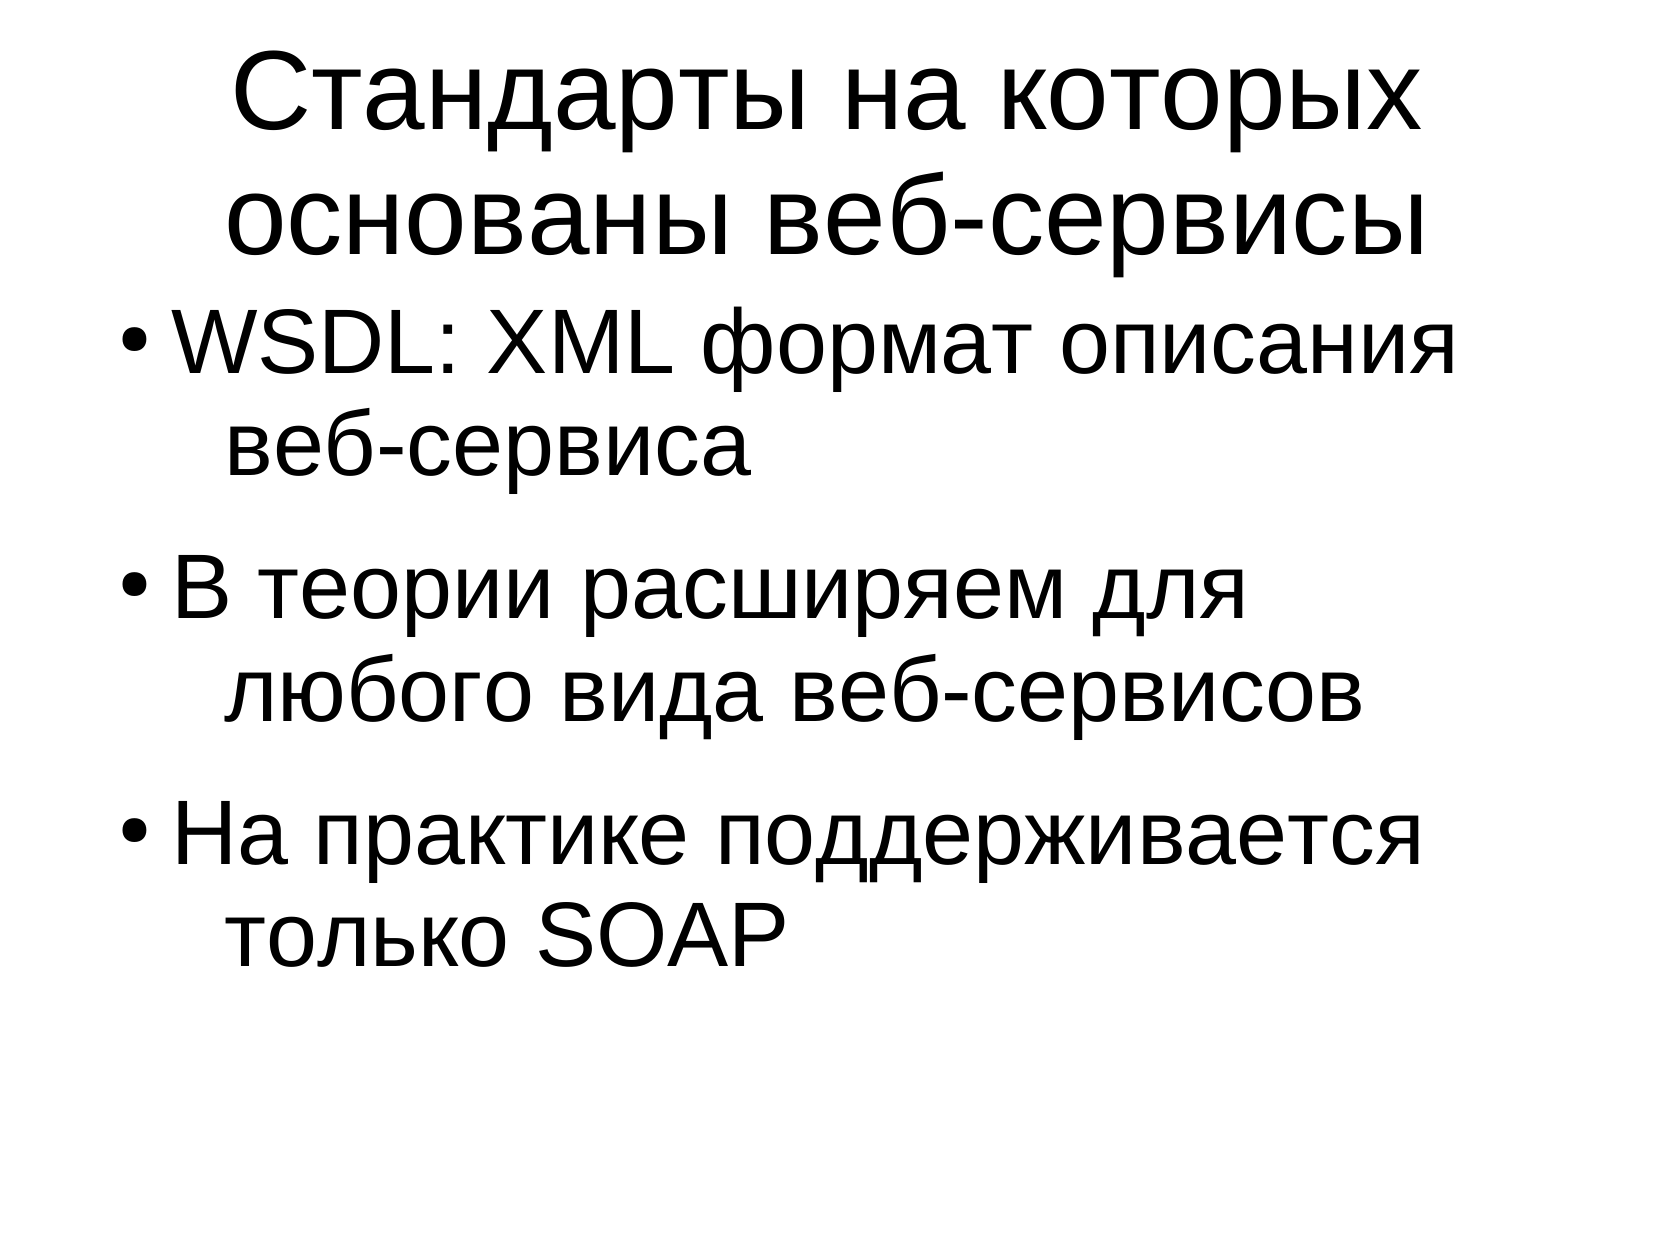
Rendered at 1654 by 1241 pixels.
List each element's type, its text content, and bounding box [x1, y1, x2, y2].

list WSDL: XML формат описания веб-сервиса В теории расширяем для любого вида веб-сервисов На практике поддерживается только SOAP [82, 290, 1571, 1109]
title Стандарты на которых основаны веб-сервисы [82, 27, 1571, 279]
